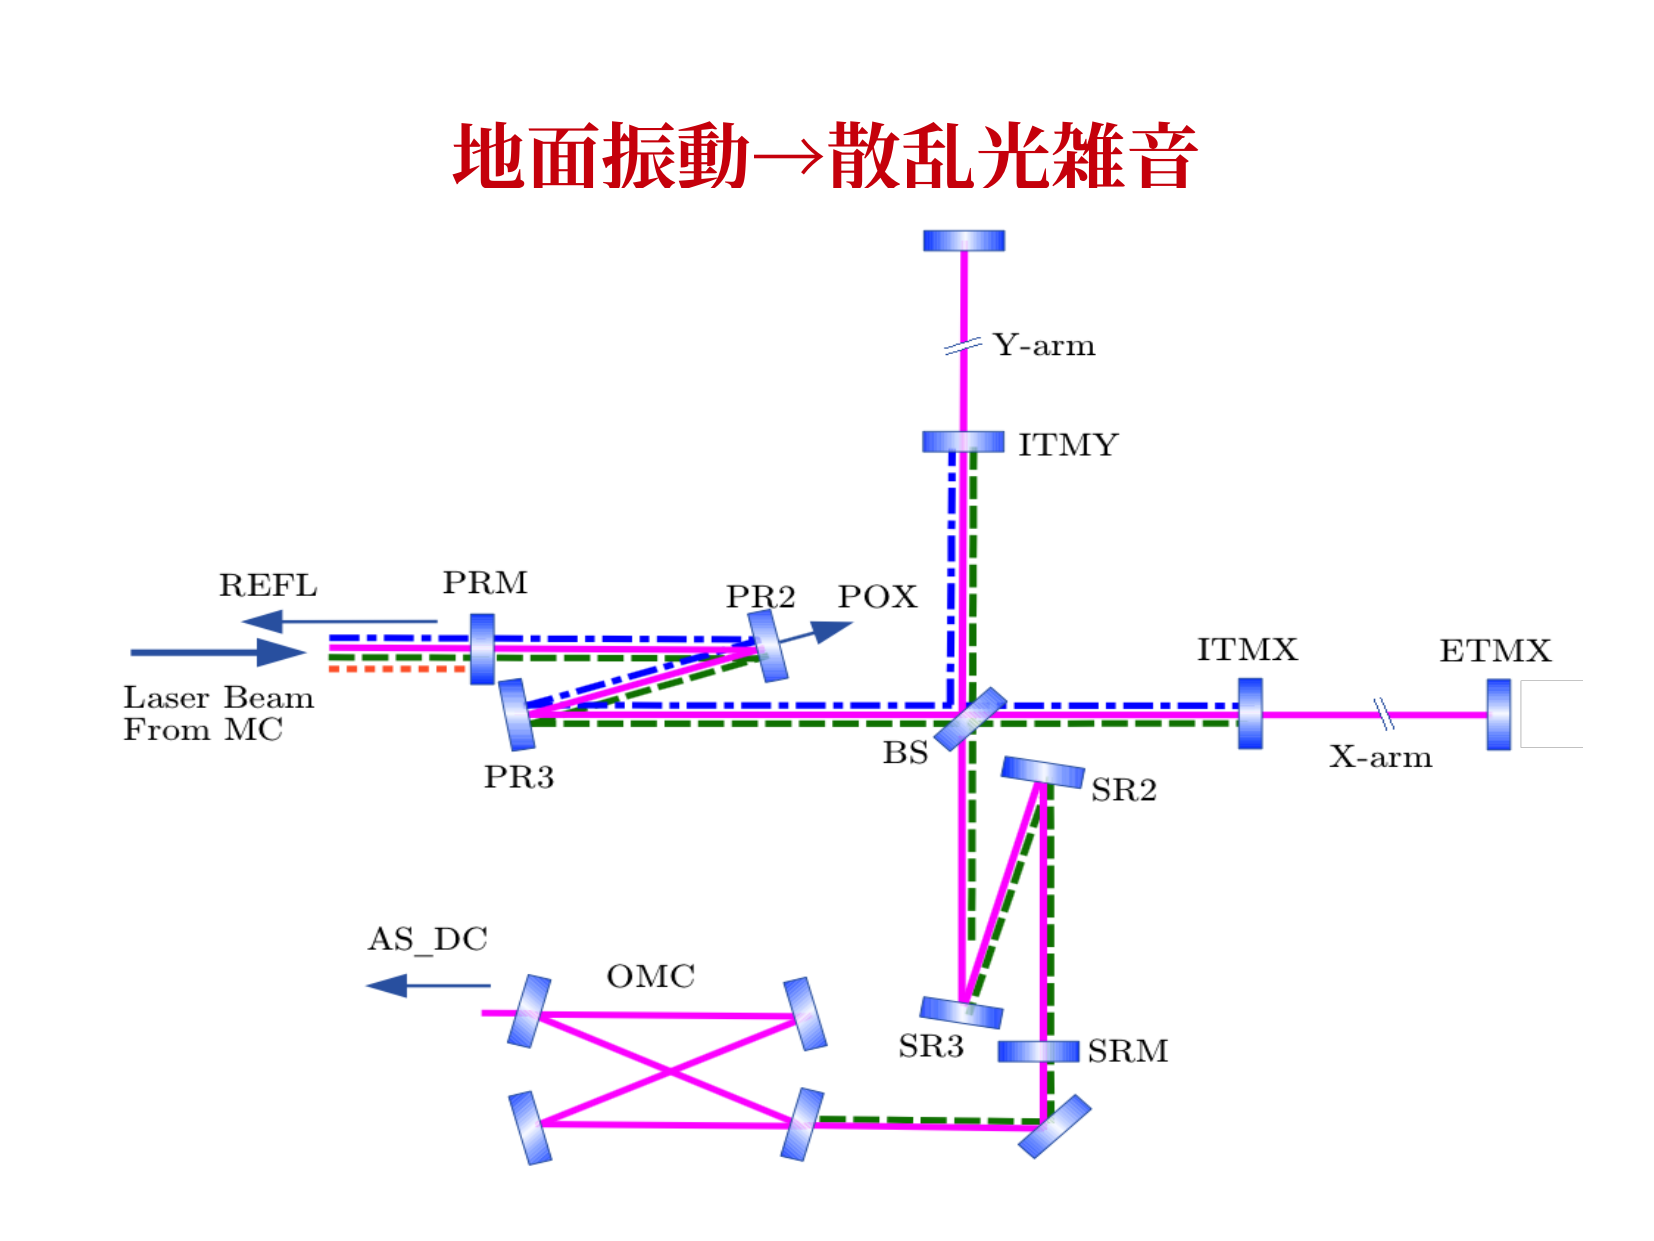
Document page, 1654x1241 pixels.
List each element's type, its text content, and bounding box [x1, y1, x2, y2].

title 地面振動→散乱光雑音 [82, 49, 1571, 188]
picture [82, 188, 1583, 1193]
